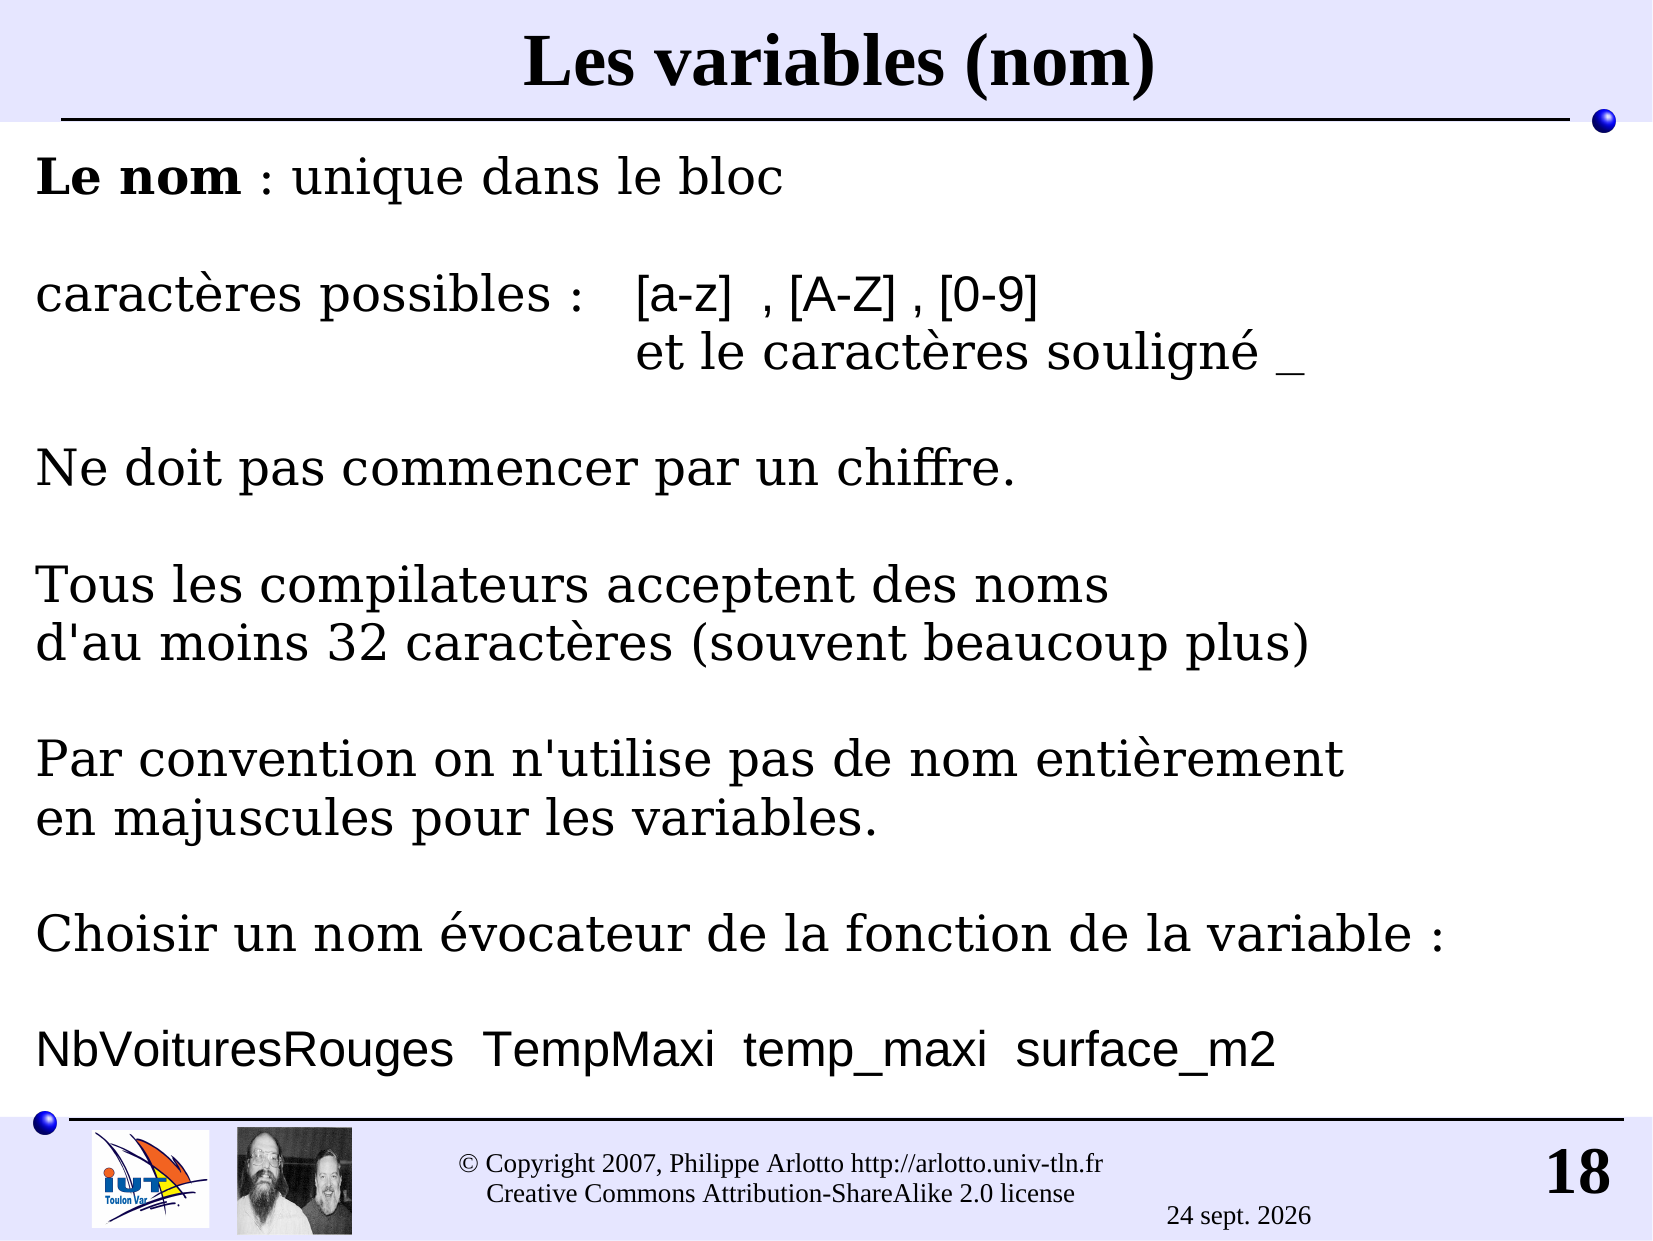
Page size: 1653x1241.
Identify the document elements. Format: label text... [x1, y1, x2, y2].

text_box Le nom : unique dans le bloc caractères possibles : [a-z] , [A-Z] , [0-9] et le caractères souligné _ Ne doit pas commencer par un chiffre. Tous les compilateurs acceptent des noms d'au moins 32 caractères (souvent beaucoup plus) Par convention on n'utilise pas de nom entièrement en majuscules pour les variables. Choisir un nom évocateur de la fonction de la variable : NbVoituresRouges TempMaxi temp_maxi surface_m2 [35, 147, 1447, 1094]
picture [237, 1127, 352, 1235]
title Les variables (nom) [95, 11, 1585, 110]
